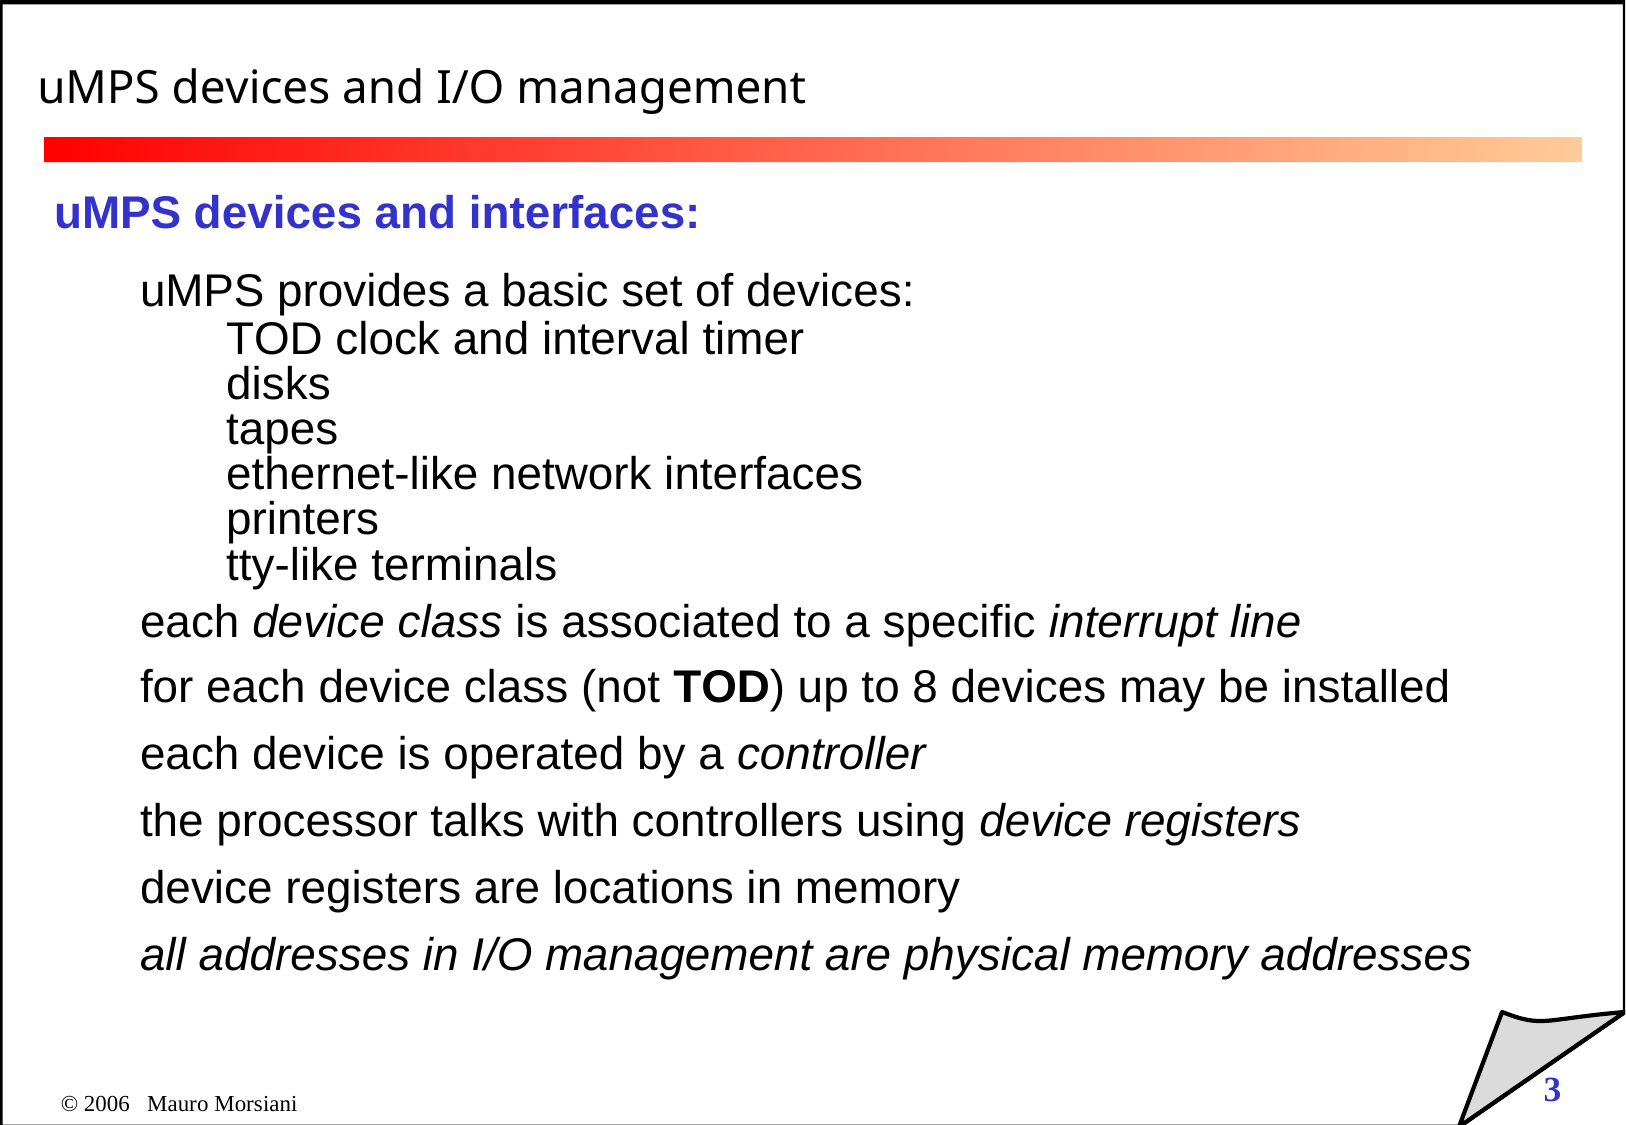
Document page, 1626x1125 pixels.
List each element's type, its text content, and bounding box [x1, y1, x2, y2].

list uMPS devices and interfaces: uMPS provides a basic set of devices: TOD clock and interval timer disks tapes ethernet-like network interfaces printers tty-like terminals each device class is associated to a specific interrupt line for each device class (not TOD) up to 8 devices may be installed each device is operated by a controller the processor talks with controllers using device registers device registers are locations in memory all addresses in I/O management are physical memory addresses [54, 187, 1571, 1124]
title uMPS devices and I/O management [37, 44, 1588, 131]
